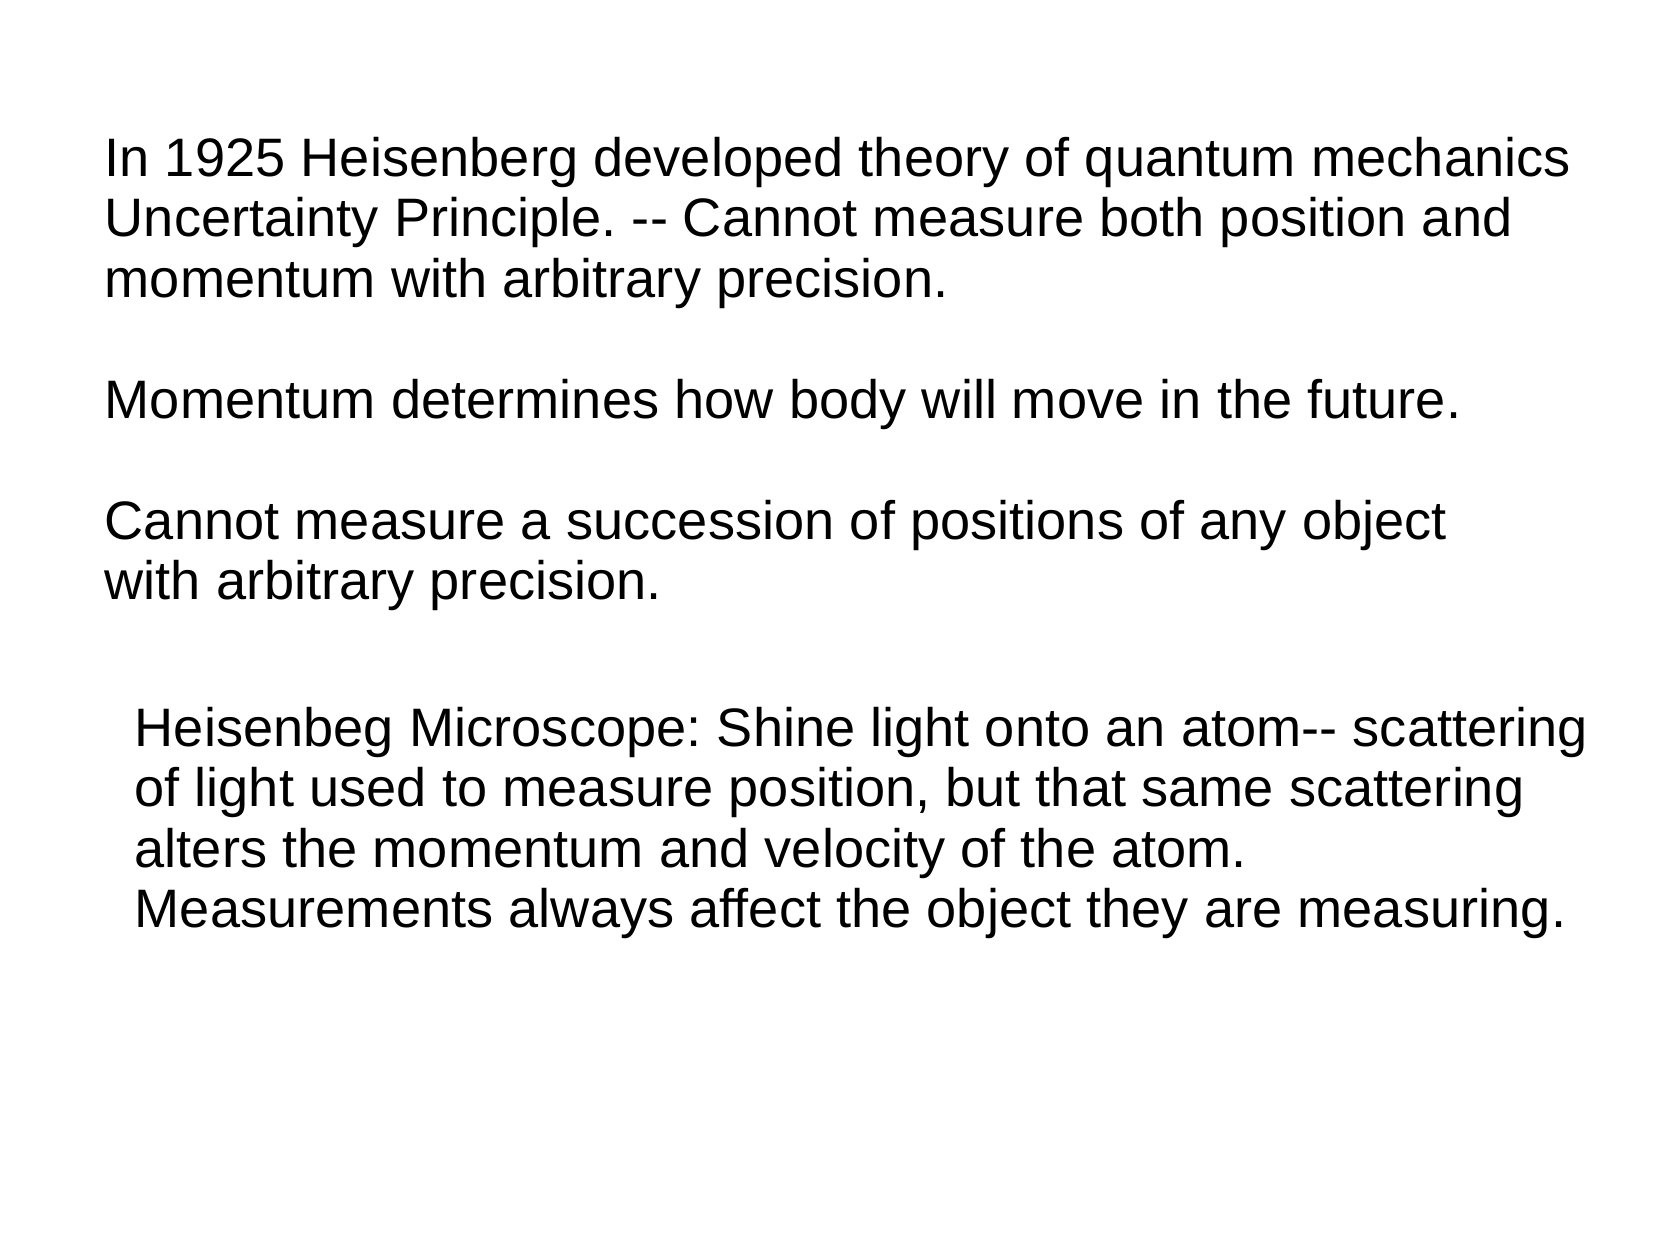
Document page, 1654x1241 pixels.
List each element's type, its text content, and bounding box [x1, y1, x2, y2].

text_box Heisenbeg Microscope: Shine light onto an atom-- scattering of light used to measure position, but that same scattering alters the momentum and velocity of the atom. Measurements always affect the object they are measuring. [120, 690, 1605, 947]
text_box In 1925 Heisenberg developed theory of quantum mechanics Uncertainty Principle. -- Cannot measure both position and momentum with arbitrary precision. Momentum determines how body will move in the future. Cannot measure a succession of positions of any object with arbitrary precision. [90, 119, 1588, 619]
